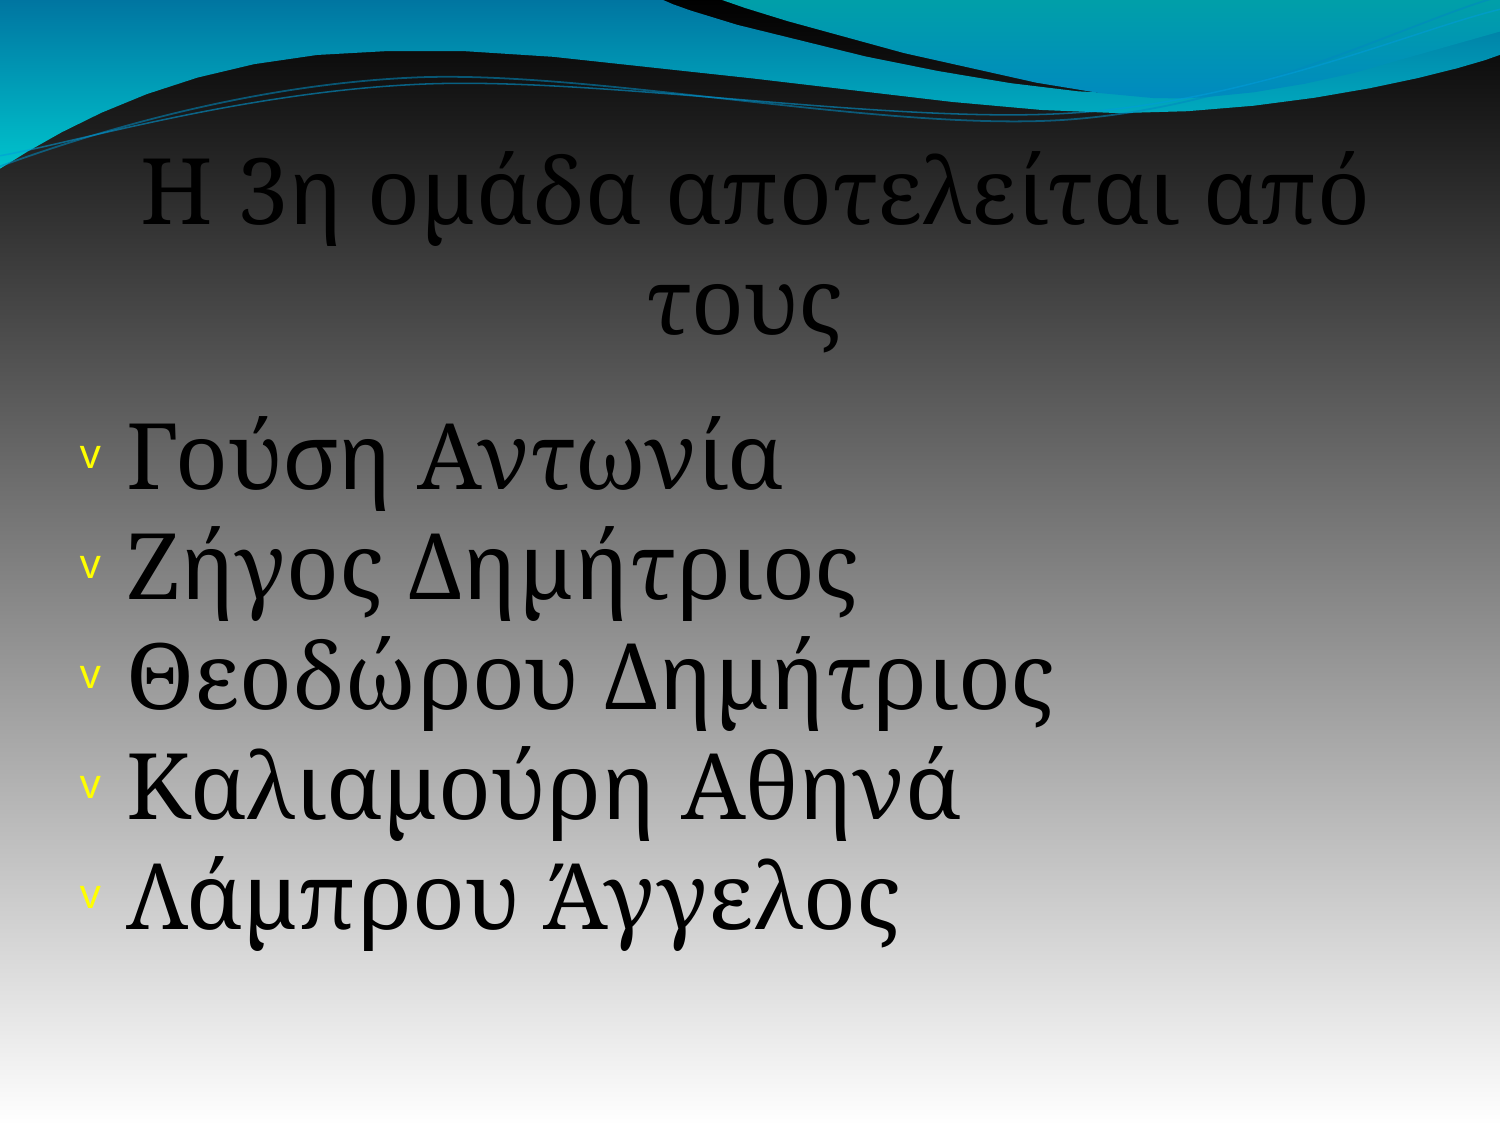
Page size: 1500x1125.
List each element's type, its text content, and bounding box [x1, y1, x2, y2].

text_box Η 3η ομάδα αποτελείται από τους Γούση Αντωνία Ζήγος Δημήτριος Θεοδώρου Δημήτριος Καλιαμούρη Αθηνά Λάμπρου Άγγελος [64, 125, 1447, 1000]
